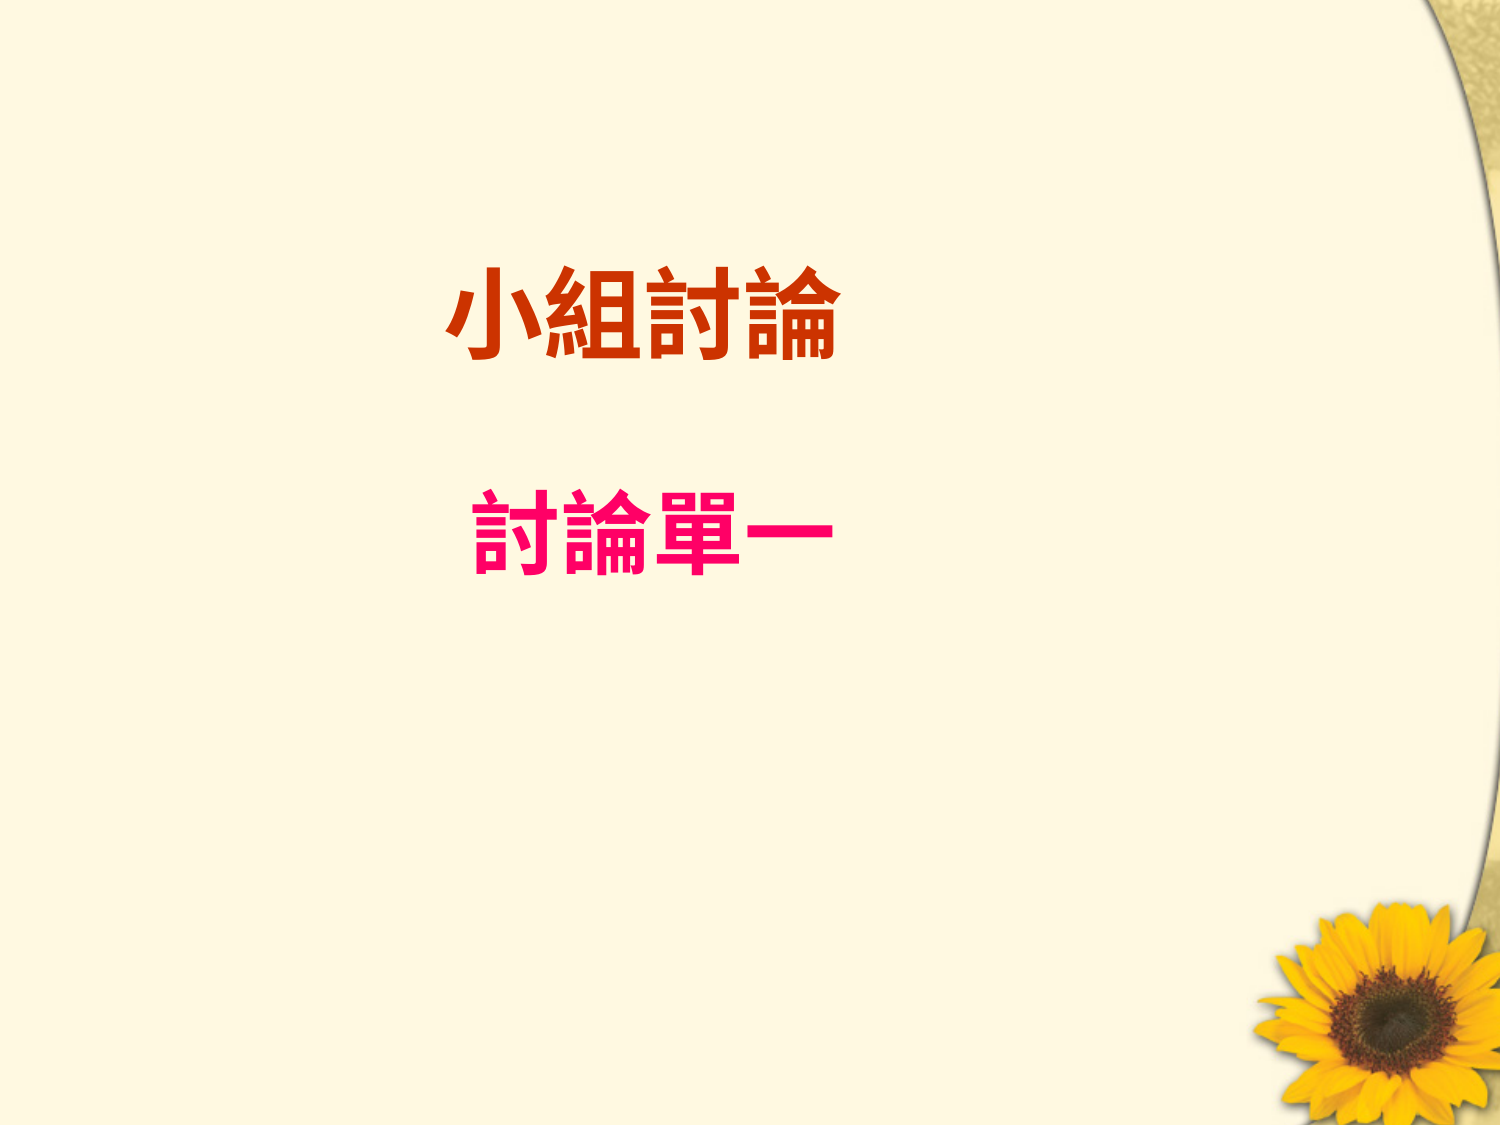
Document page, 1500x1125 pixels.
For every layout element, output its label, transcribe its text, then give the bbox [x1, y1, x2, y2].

text_box 討論單一 [454, 467, 928, 593]
title 小組討論 [159, 243, 1129, 431]
picture [0, 0, 1500, 1125]
